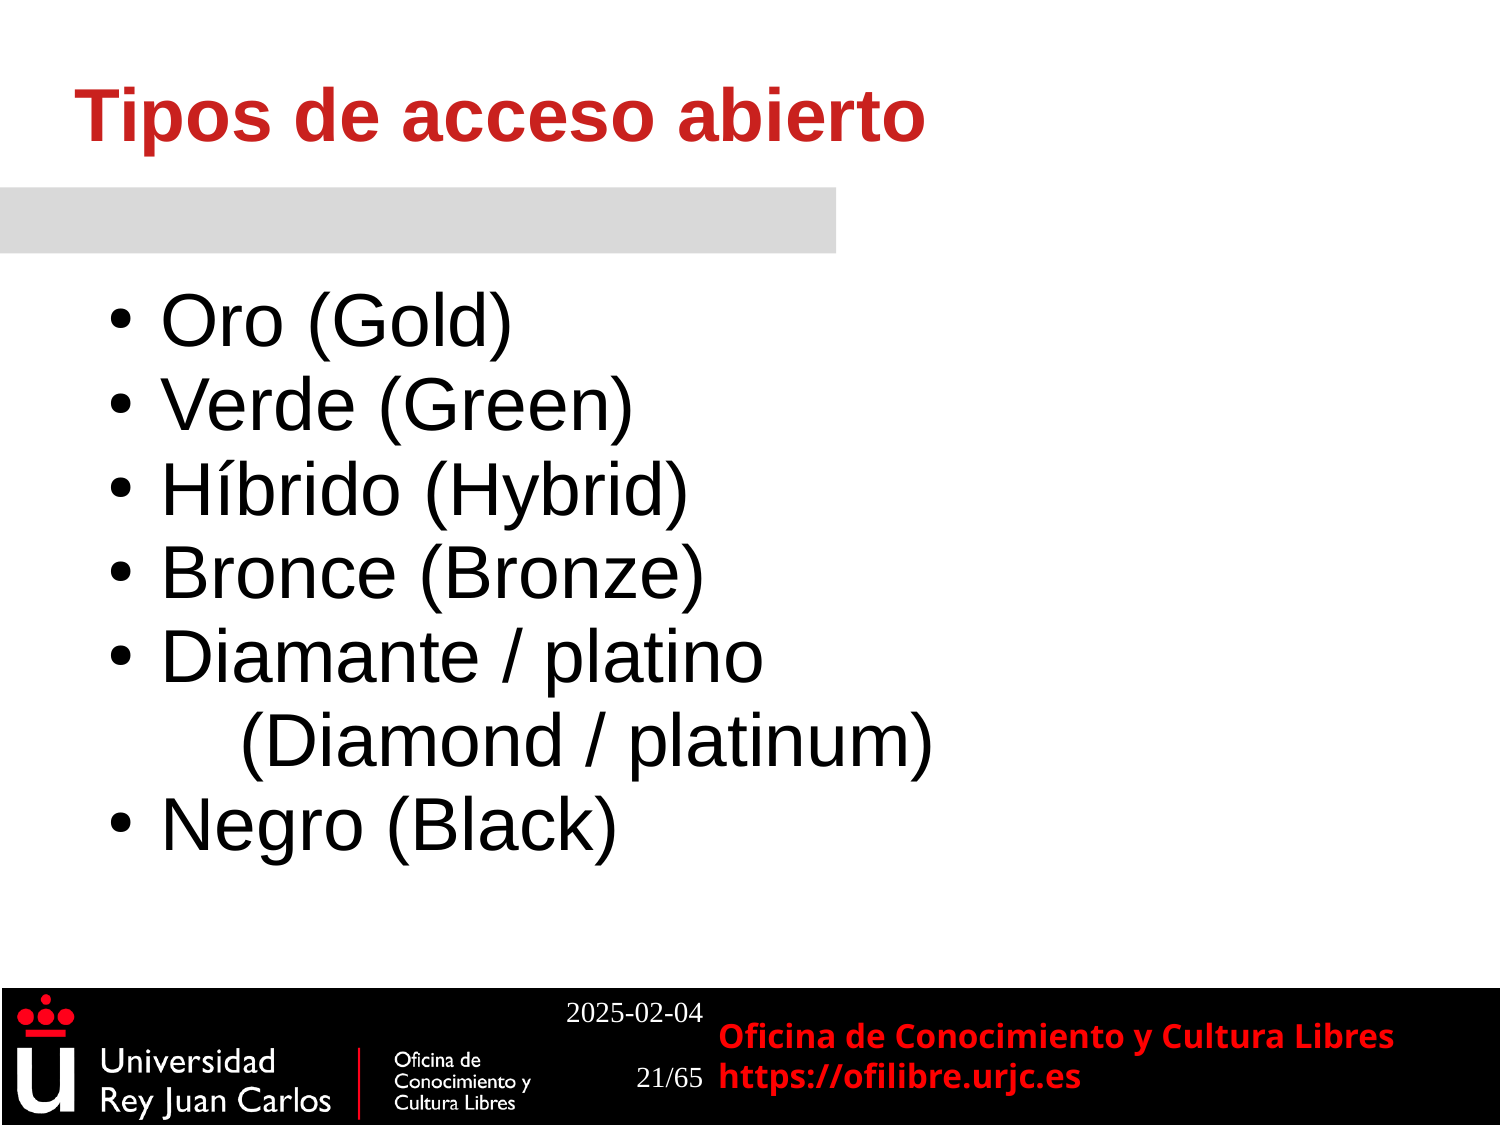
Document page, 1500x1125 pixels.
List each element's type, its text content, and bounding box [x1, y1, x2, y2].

text_box Tipos de acceso abierto [60, 66, 991, 249]
text_box Oro (Gold) Verde (Green) Híbrido (Hybrid) Bronce (Bronze) Diamante / platino (Diamond / platinum) Negro (Black) [75, 271, 1226, 937]
picture [17, 994, 531, 1120]
title [75, 7, 1425, 196]
